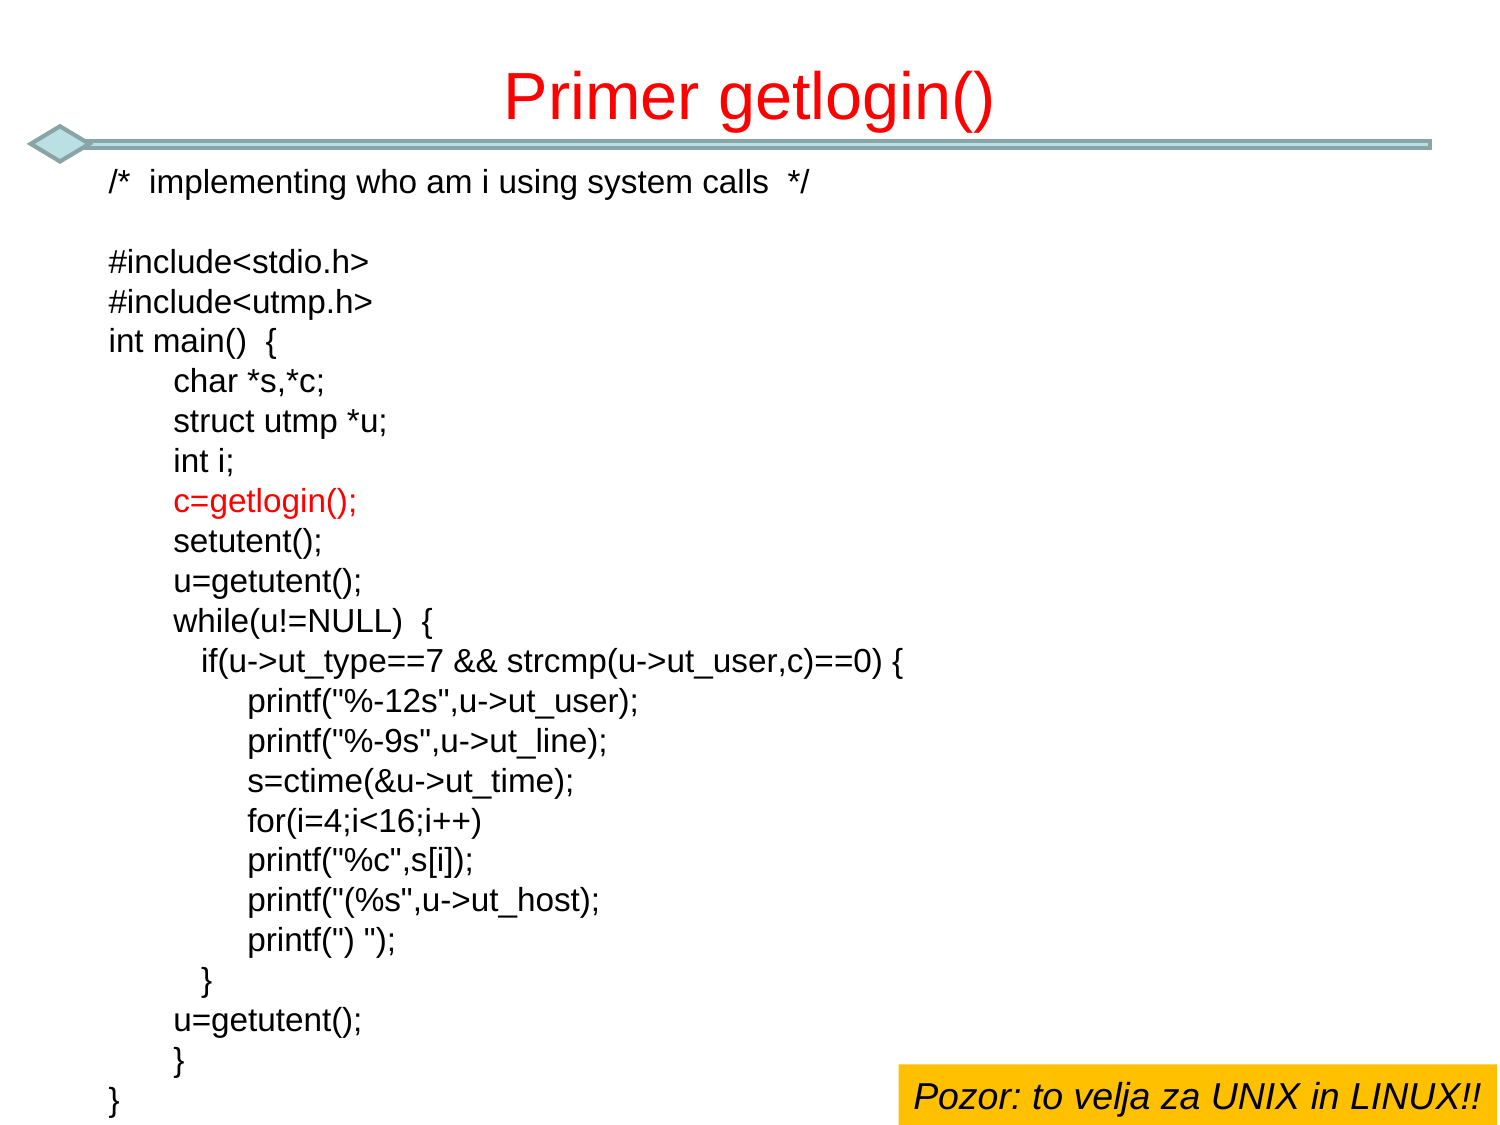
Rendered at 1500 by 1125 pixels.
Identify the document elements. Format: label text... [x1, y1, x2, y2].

text_box /* implementing who am i using system calls */ #include<stdio.h> #include<utmp.h> int main() { char *s,*c; struct utmp *u; int i; c=getlogin(); setutent(); u=getutent(); while(u!=NULL) { if(u->ut_type==7 && strcmp(u->ut_user,c)==0) { printf("%-12s",u->ut_user); printf("%-9s",u->ut_line); s=ctime(&u->ut_time); for(i=4;i<16;i++) printf("%c",s[i]); printf("(%s",u->ut_host); printf(") "); } u=getutent(); } } [93, 152, 1395, 1125]
title Primer getlogin() [75, 45, 1426, 141]
text_box Pozor: to velja za UNIX in LINUX!! [898, 1064, 1497, 1125]
